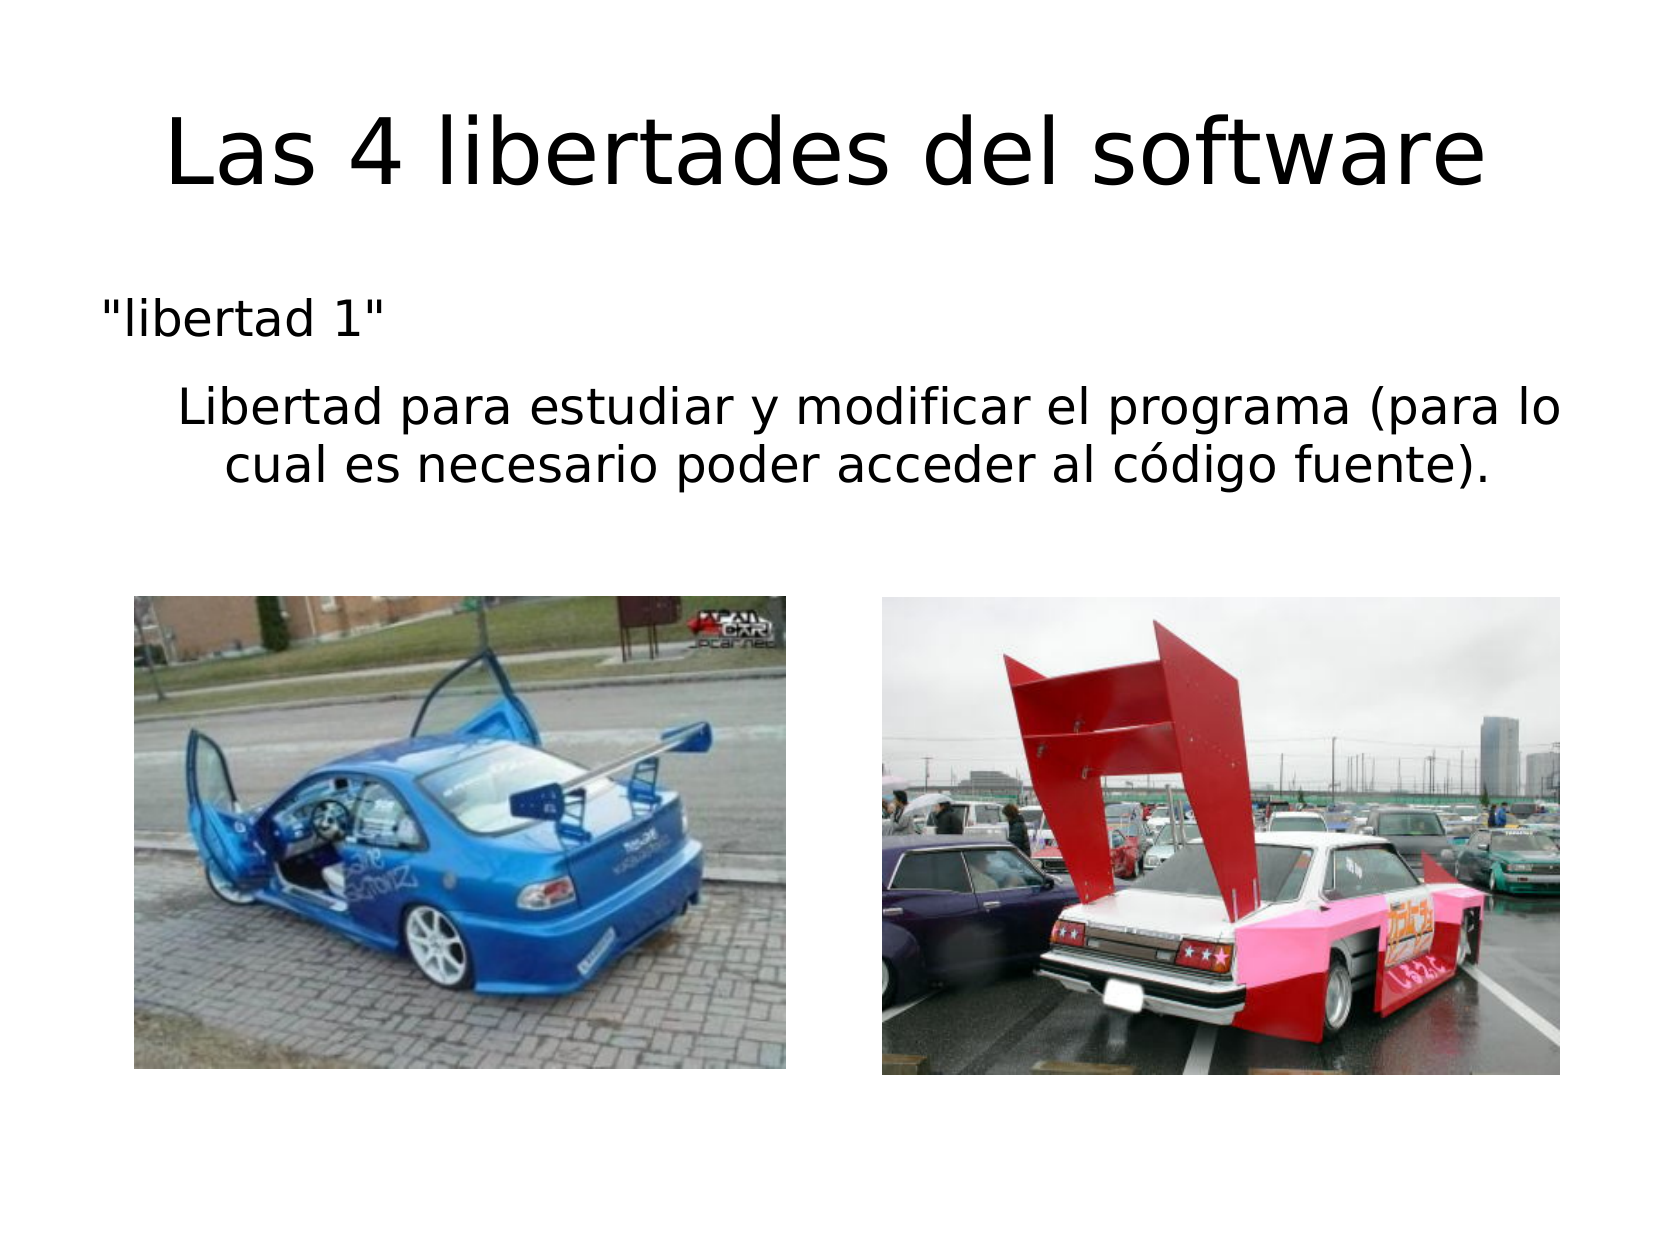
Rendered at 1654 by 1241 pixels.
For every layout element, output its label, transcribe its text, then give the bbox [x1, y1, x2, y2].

picture [134, 596, 786, 1069]
picture [882, 597, 1560, 1075]
title Las 4 libertades del software [82, 56, 1571, 250]
list "libertad 1" Libertad para estudiar y modificar el programa (para lo cual es necesario poder acceder al código fuente). [82, 290, 1571, 1094]
